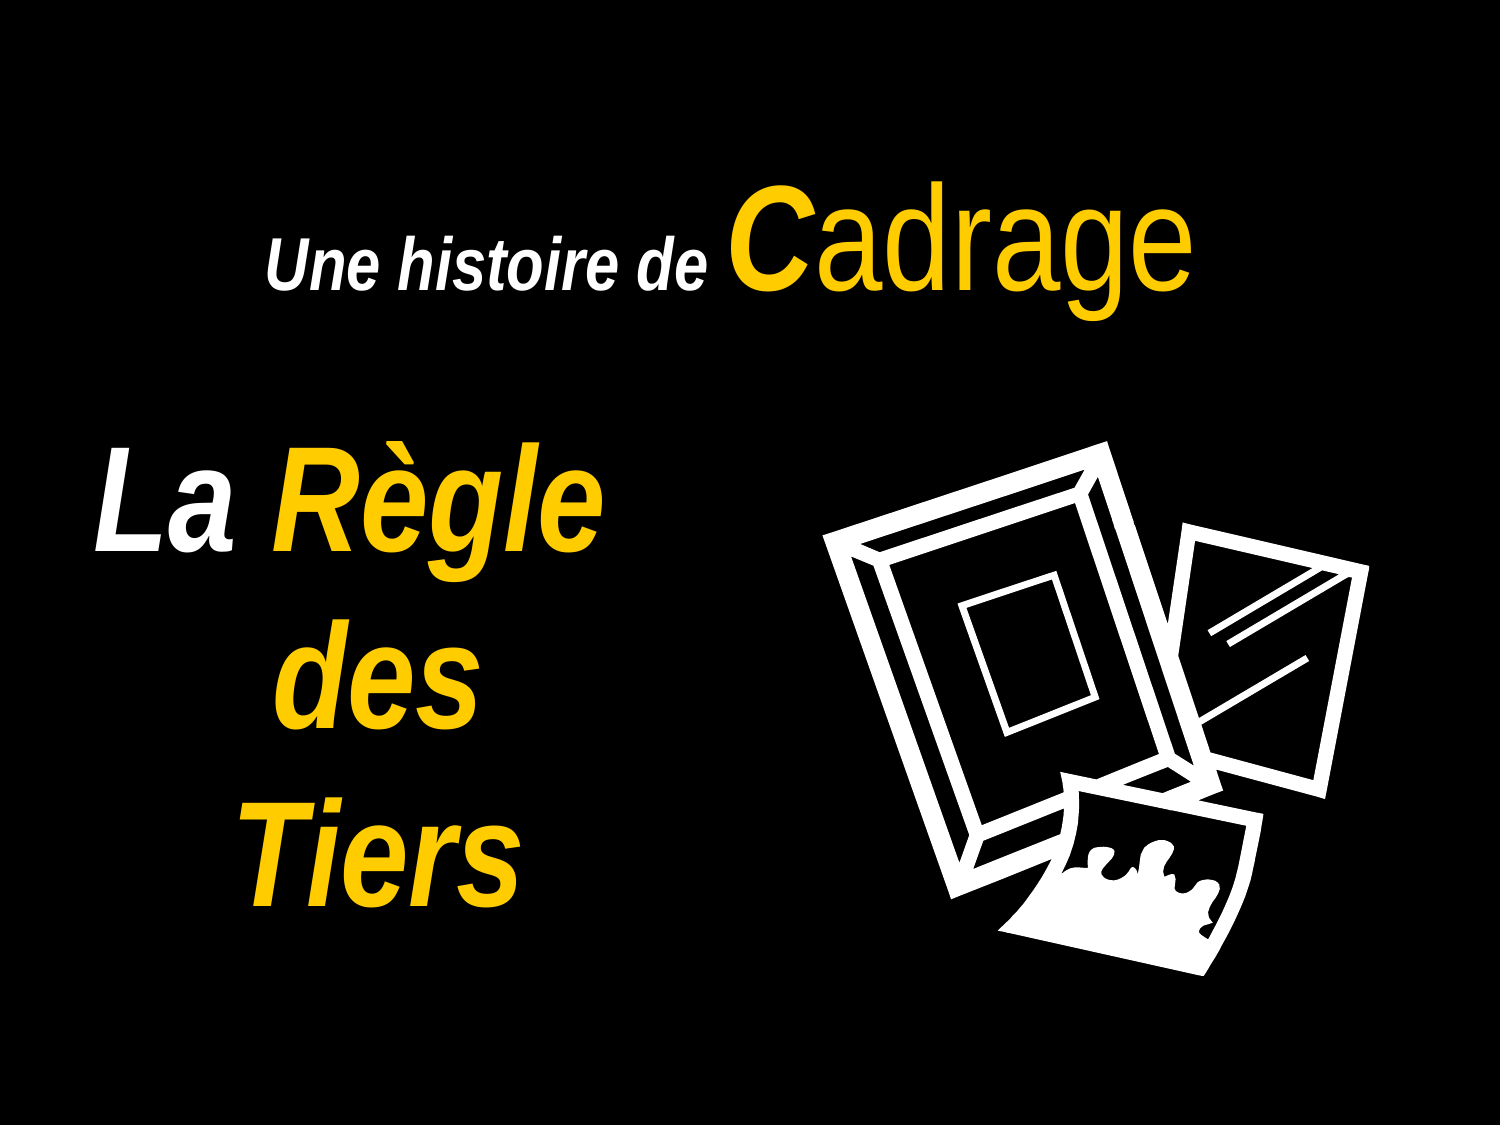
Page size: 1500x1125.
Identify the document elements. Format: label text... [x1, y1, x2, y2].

picture [822, 441, 1370, 976]
list Une histoire de Cadrage [150, 137, 1313, 403]
text_box La Règle des Tiers [54, 406, 646, 933]
